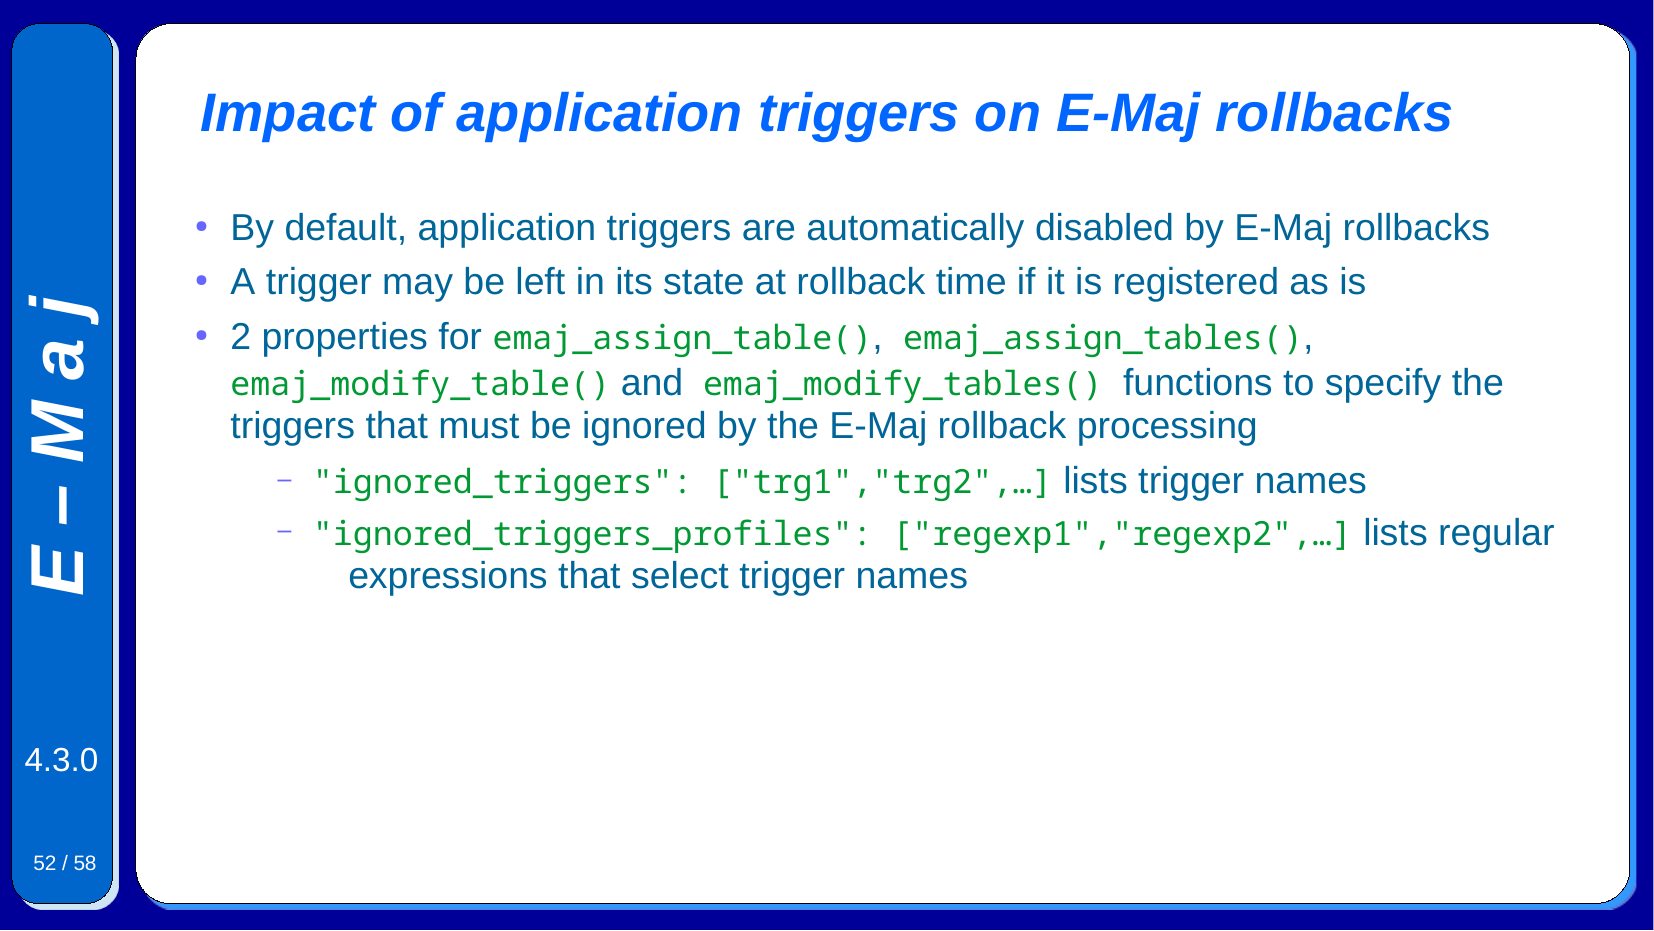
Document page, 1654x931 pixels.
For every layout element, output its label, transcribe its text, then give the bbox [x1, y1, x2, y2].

title Impact of application triggers on E-Maj rollbacks [200, 34, 1575, 191]
list By default, application triggers are automatically disabled by E-Maj rollbacks A trigger may be left in its state at rollback time if it is registered as is 2 properties for emaj_assign_table(), emaj_assign_tables(), emaj_modify_table() and emaj_modify_tables() functions to specify the triggers that must be ignored by the E-Maj rollback processing "ignored_triggers": ["trg1","trg2",…] lists trigger names "ignored_triggers_profiles": ["regexp1","regexp2",…] lists regular expressions that select trigger names [177, 206, 1587, 827]
